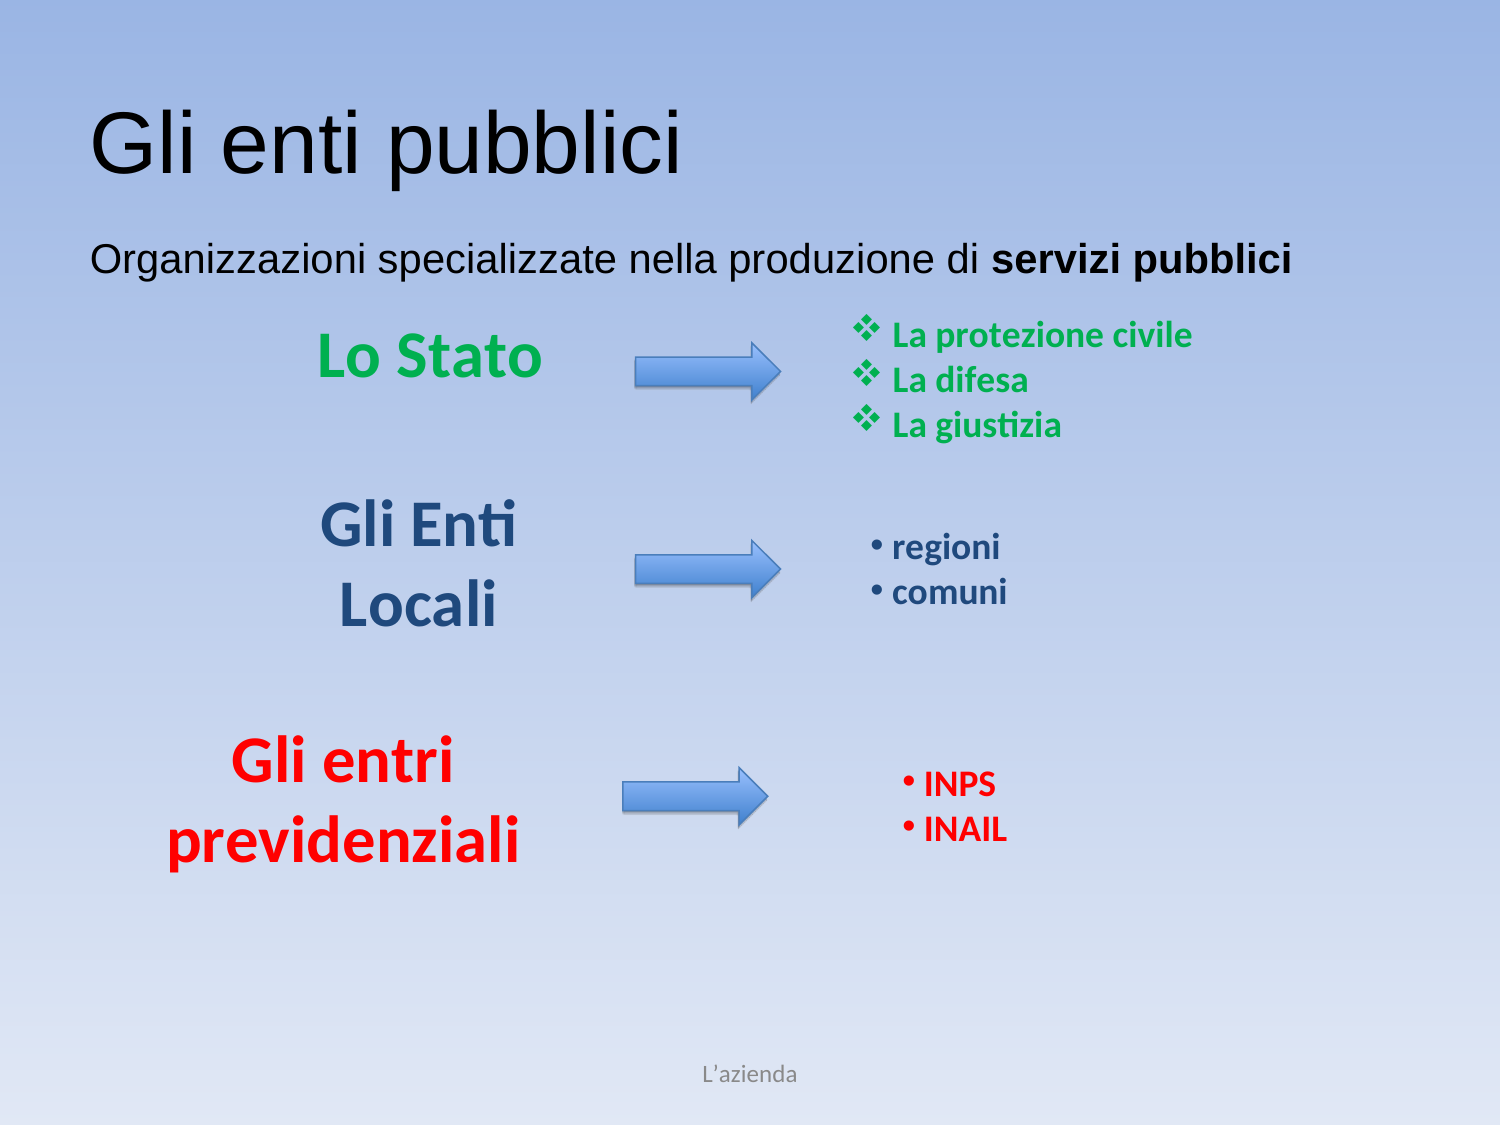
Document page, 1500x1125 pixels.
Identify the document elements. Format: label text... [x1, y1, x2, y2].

text_box L’azienda [512, 1042, 988, 1103]
text_box Gli entri previdenziali [147, 708, 540, 884]
text_box Organizzazioni specializzate nella produzione di servizi pubblici [75, 223, 1426, 344]
text_box [635, 342, 781, 400]
text_box Lo Stato [252, 302, 609, 399]
text_box regioni comuni [855, 514, 1131, 621]
text_box Gli enti pubblici [75, 45, 1426, 223]
text_box [622, 767, 768, 825]
text_box [635, 540, 781, 598]
text_box Gli Enti Locali [265, 472, 573, 648]
text_box La protezione civile La difesa La giustizia [835, 302, 1278, 454]
text_box INPS INAIL [887, 750, 1300, 857]
